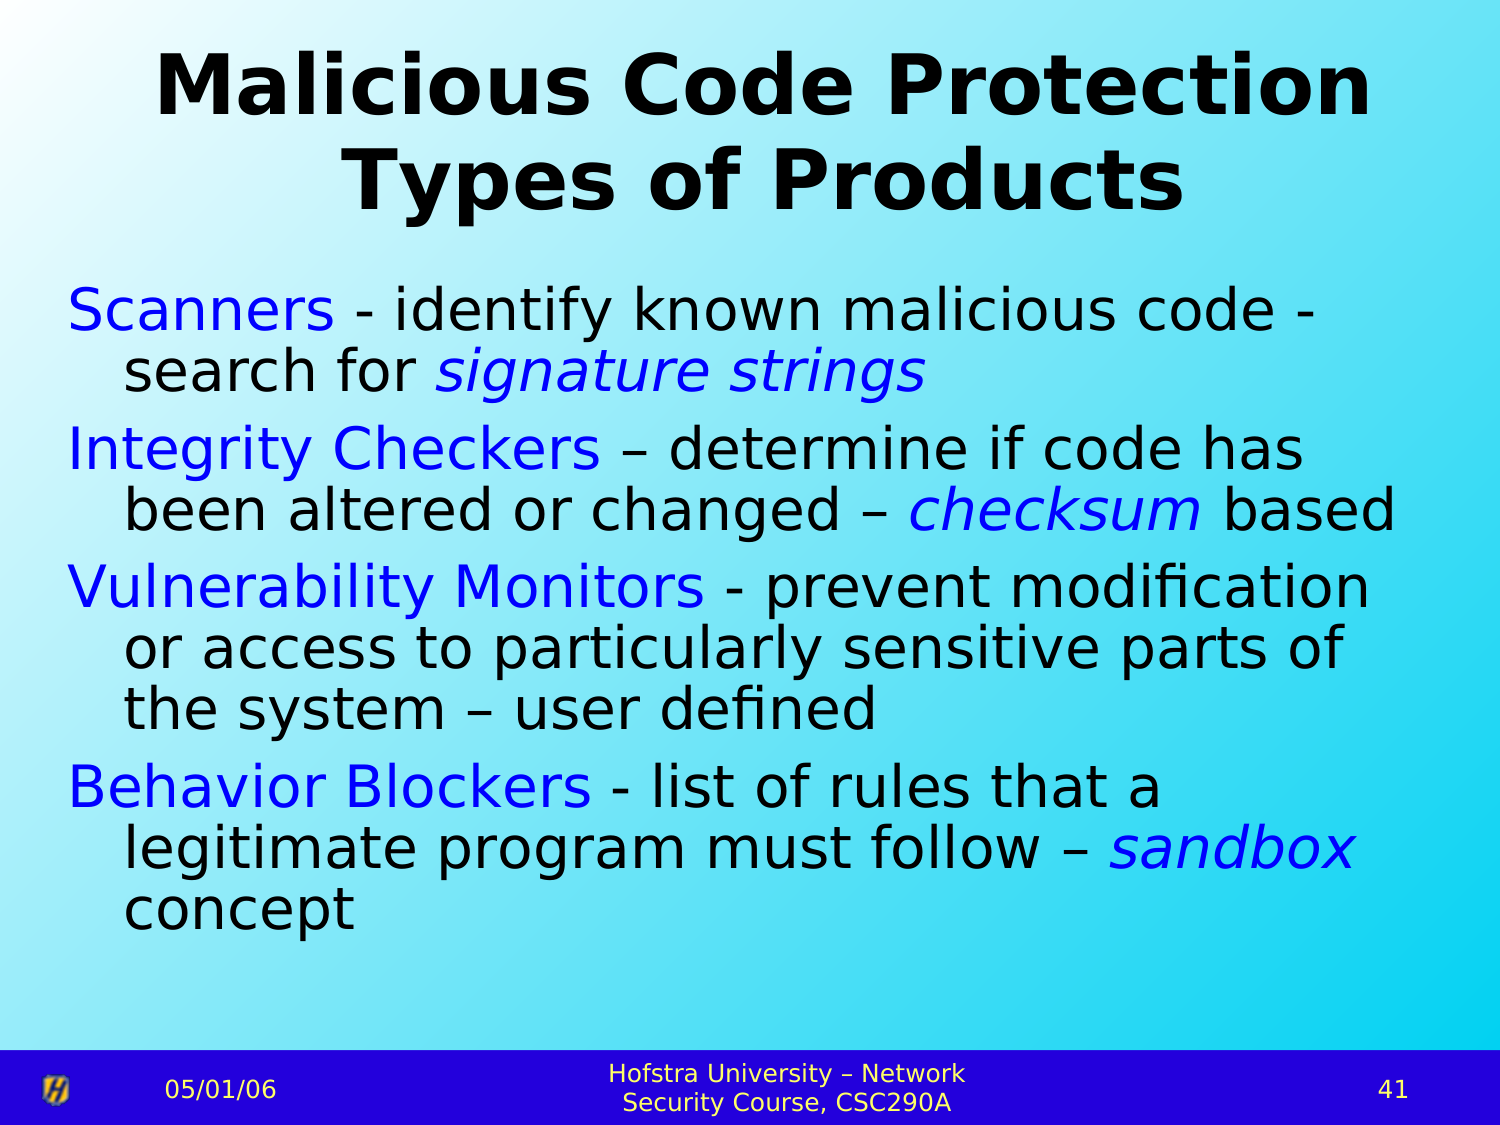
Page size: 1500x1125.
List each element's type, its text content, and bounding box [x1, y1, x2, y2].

title Malicious Code Protection Types of Products [124, 19, 1404, 237]
picture [37, 1072, 76, 1110]
list Scanners - identify known malicious code - search for signature strings Integrity Checkers – determine if code has been altered or changed – checksum based Vulnerability Monitors - prevent modification or access to particularly sensitive parts of the system – user defined Behavior Blockers - list of rules that a legitimate program must follow – sandbox concept [52, 274, 1435, 973]
